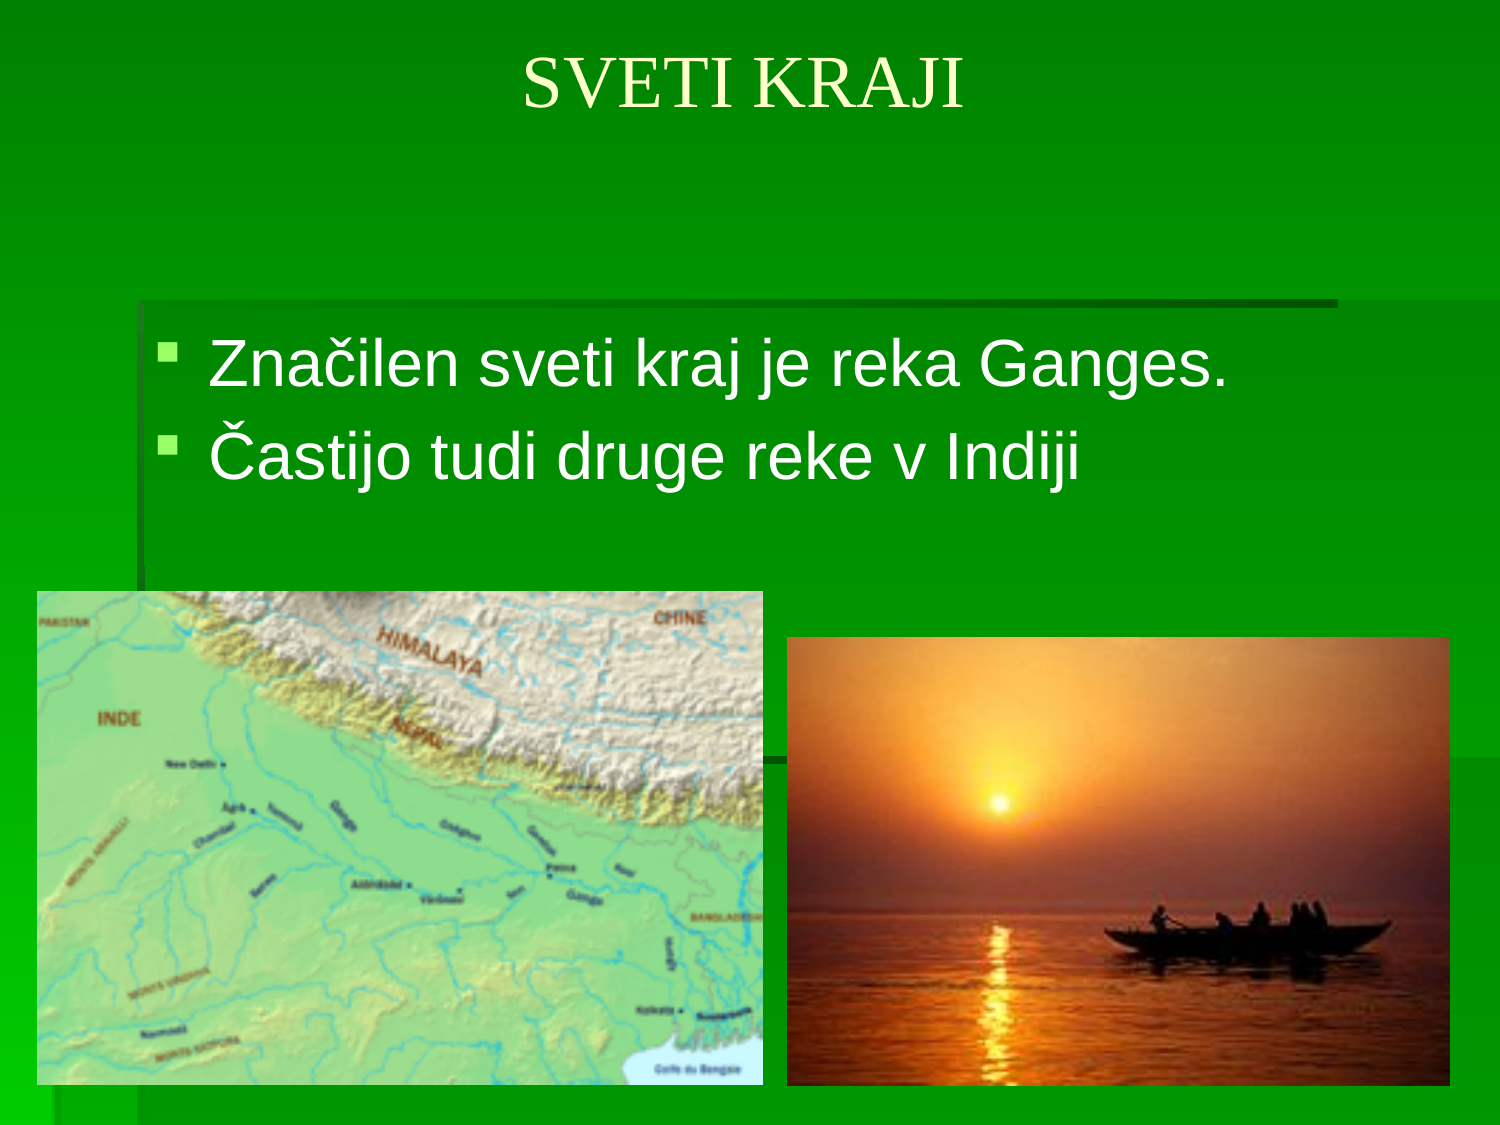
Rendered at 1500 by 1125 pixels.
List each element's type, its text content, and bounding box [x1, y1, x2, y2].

picture [787, 637, 1450, 1086]
list Značilen sveti kraj je reka Ganges. Častijo tudi druge reke v Indiji [137, 312, 1451, 1000]
text_box SVETI KRAJI [412, 24, 1075, 227]
picture [37, 591, 763, 1085]
